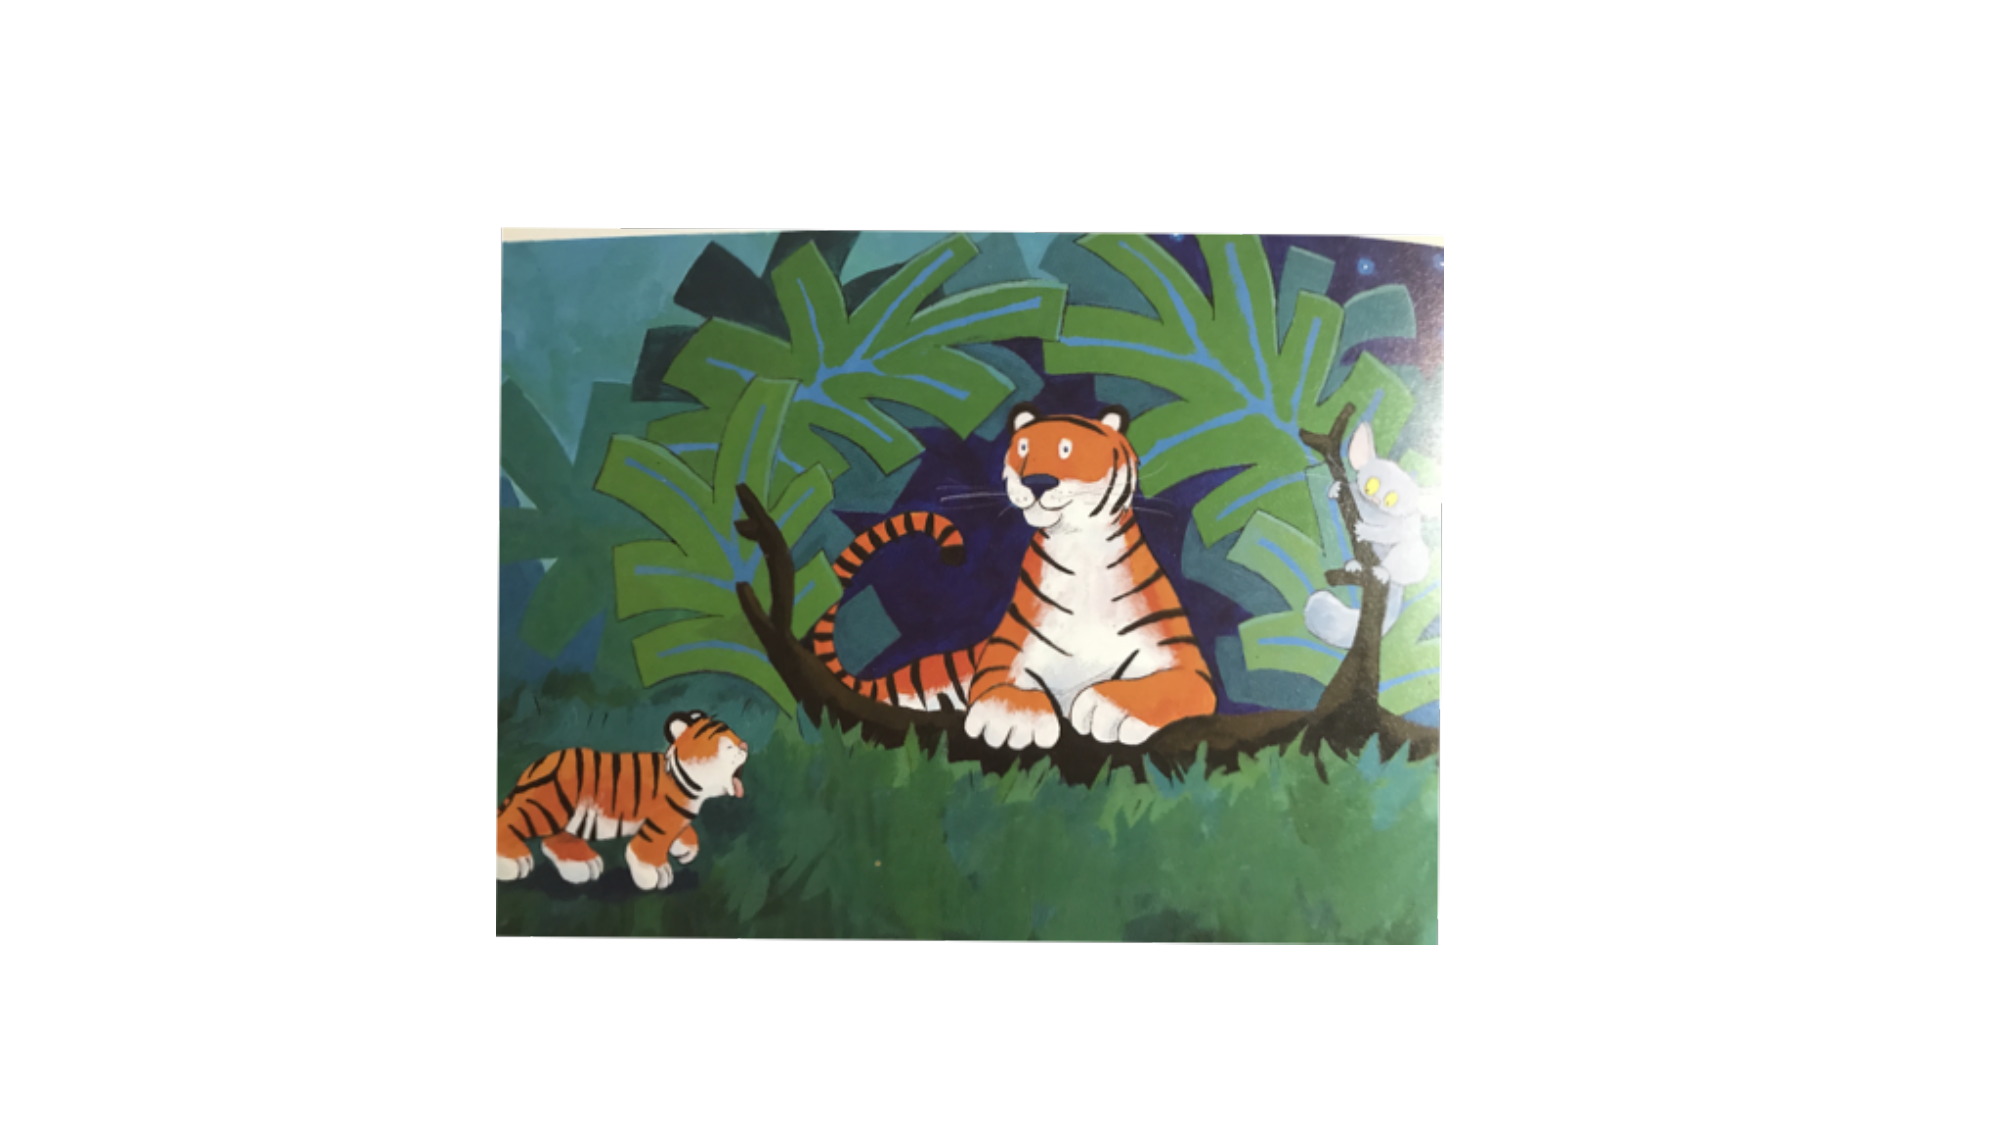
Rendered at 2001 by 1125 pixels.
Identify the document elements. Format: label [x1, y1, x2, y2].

picture [496, 227, 1444, 945]
